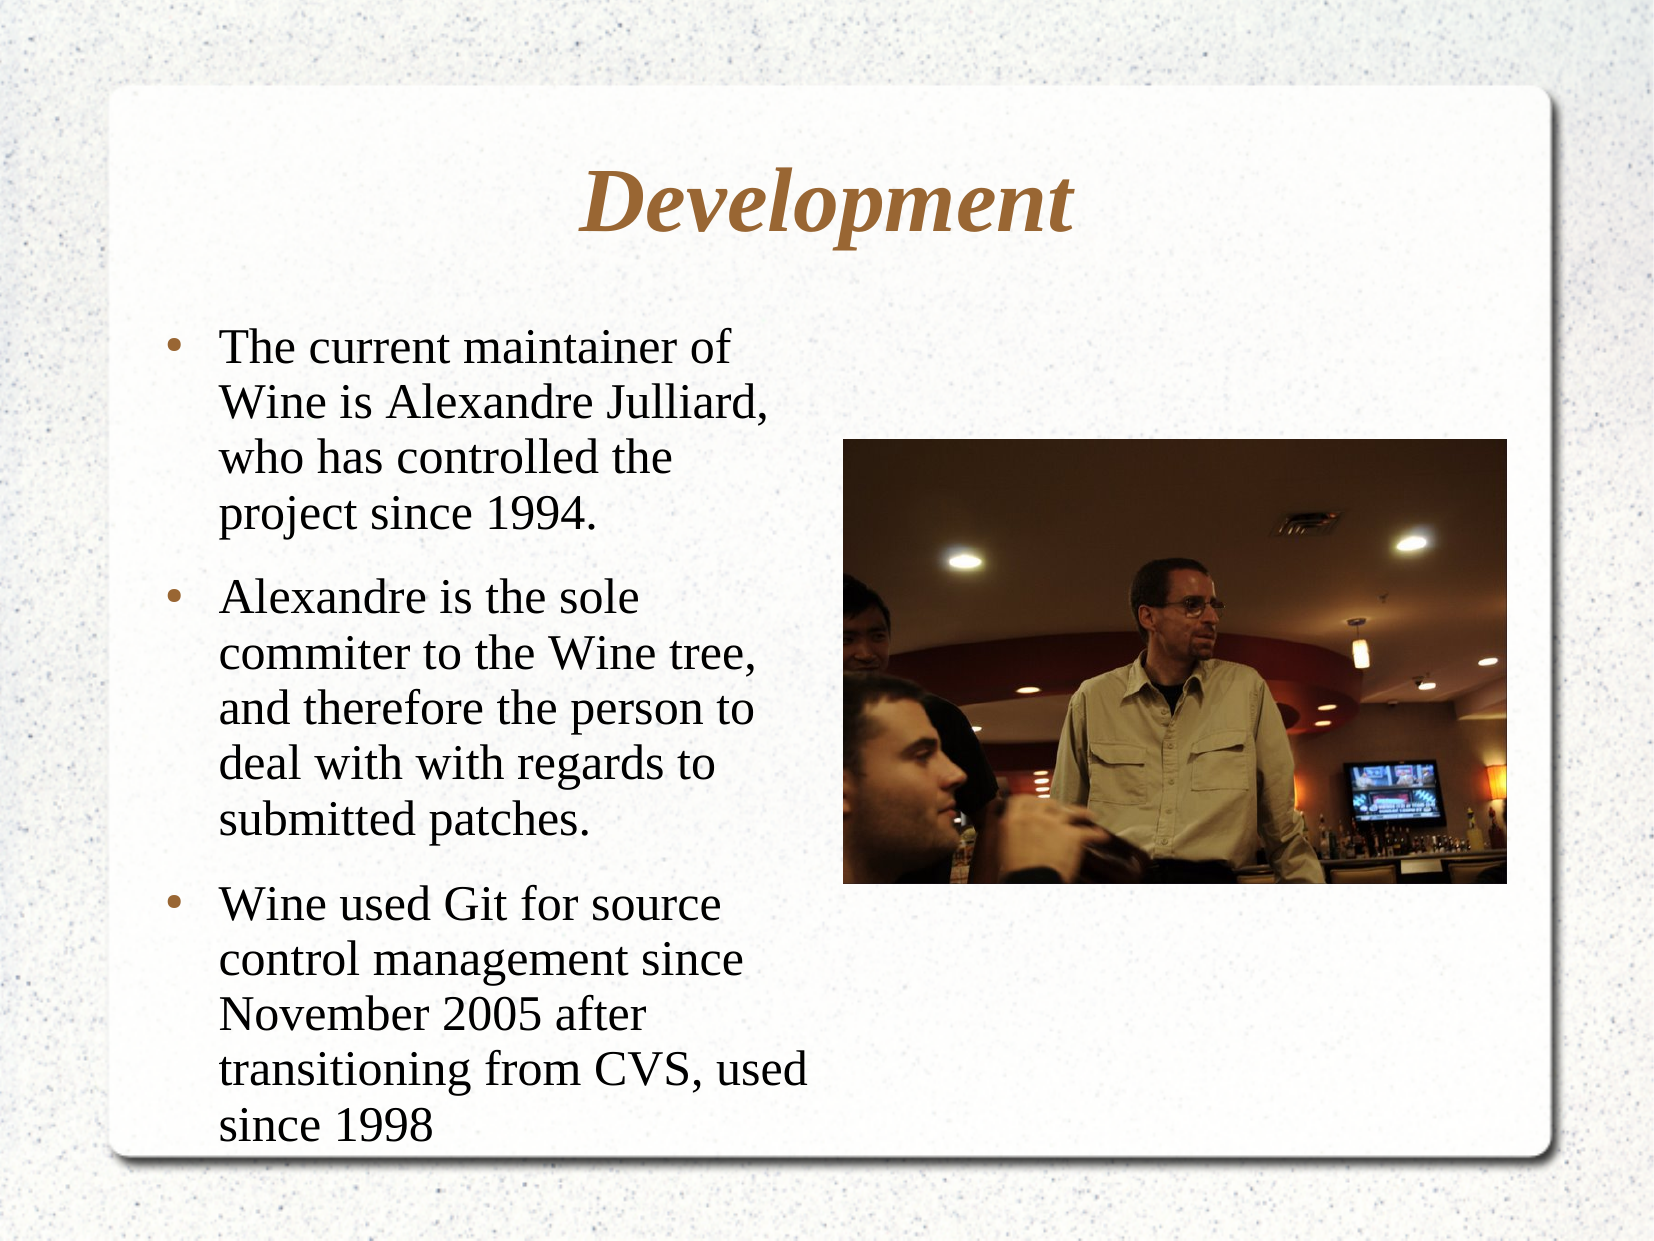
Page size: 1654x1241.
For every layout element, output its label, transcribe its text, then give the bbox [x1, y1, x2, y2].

title Development [118, 96, 1536, 304]
picture [0, 0, 1654, 1241]
list The current maintainer of Wine is Alexandre Julliard, who has controlled the project since 1994. Alexandre is the sole commiter to the Wine tree, and therefore the person to deal with with regards to submitted patches. Wine used Git for source control management since November 2005 after transitioning from CVS, used since 1998 [147, 318, 811, 1152]
